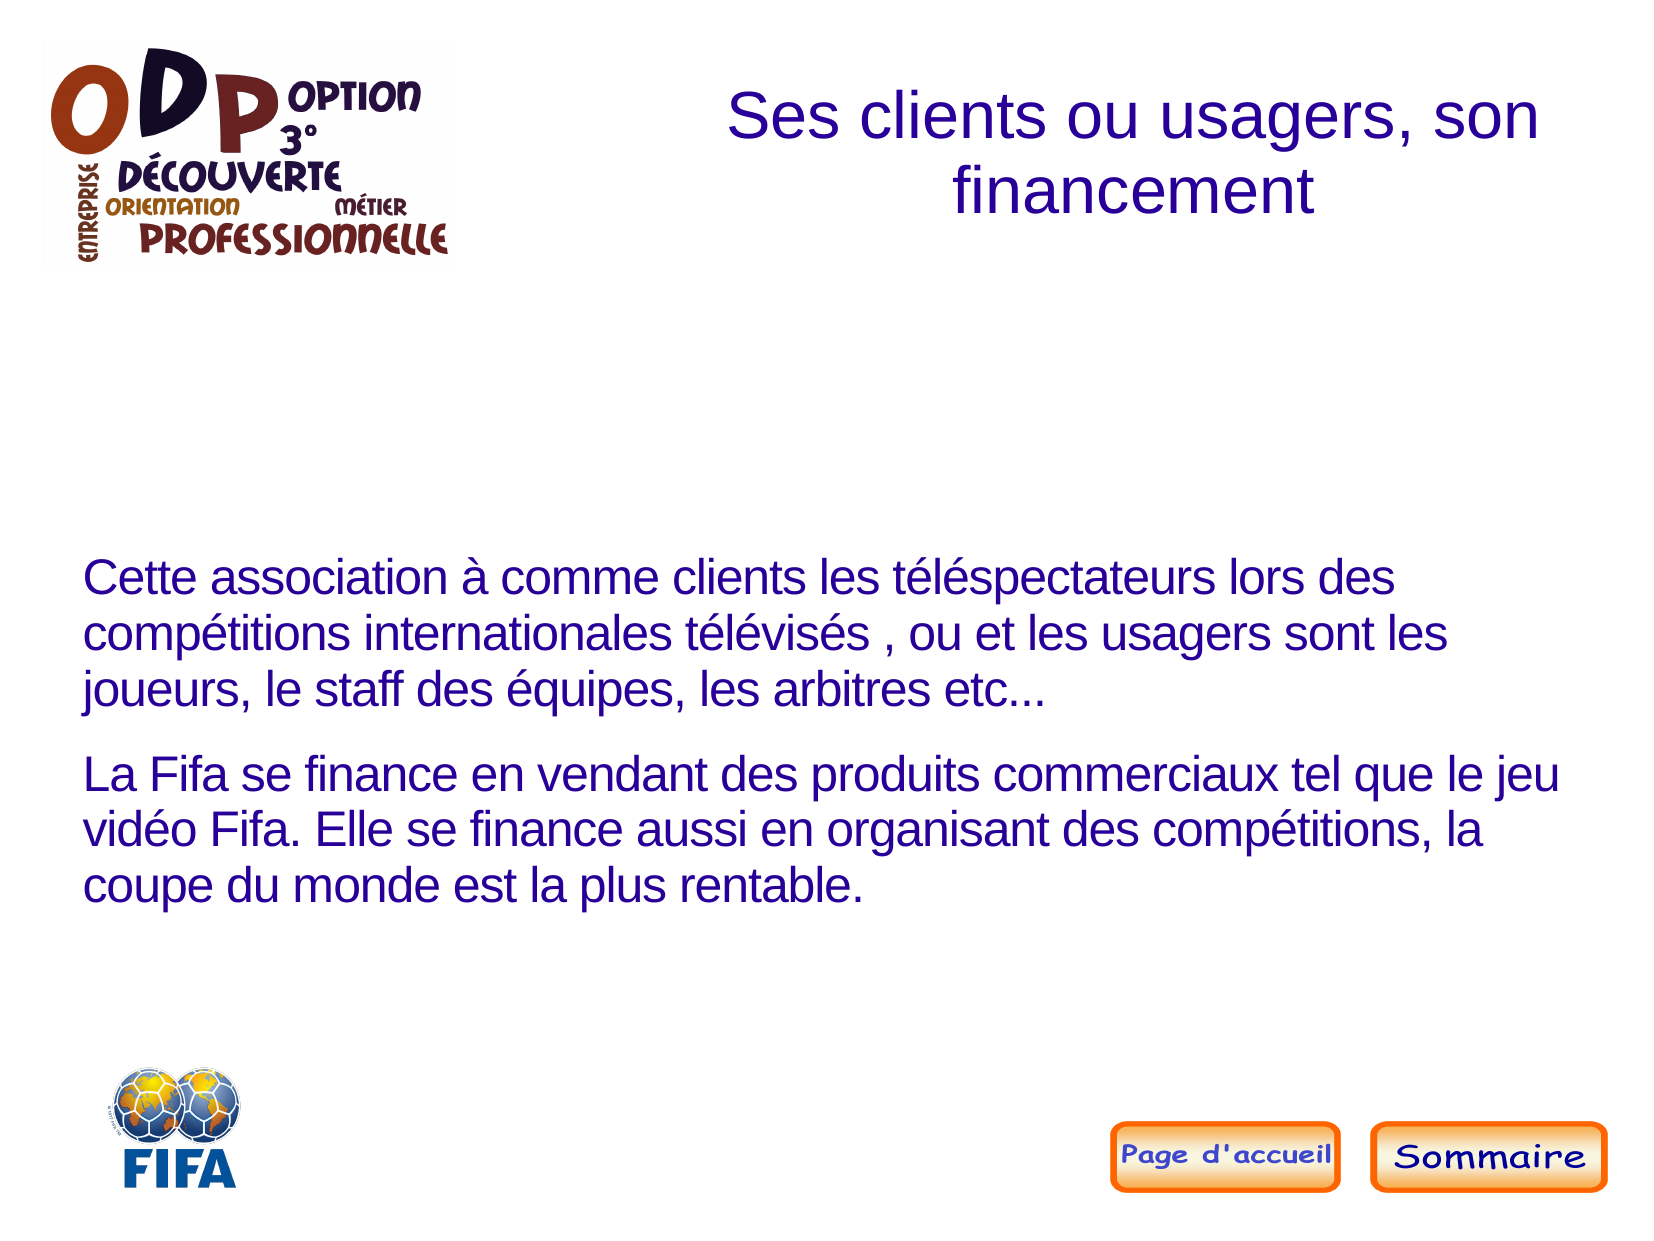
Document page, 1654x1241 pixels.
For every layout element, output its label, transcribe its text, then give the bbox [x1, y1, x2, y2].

title Ses clients ou usagers, son financement [637, 49, 1630, 257]
list Cette association à comme clients les téléspectateurs lors des compétitions internationales télévisés , ou et les usagers sont les joueurs, le staff des équipes, les arbitres etc... La Fifa se finance en vendant des produits commerciaux tel que le jeu vidéo Fifa. Elle se finance aussi en organisant des compétitions, la coupe du monde est la plus rentable. [82, 549, 1619, 914]
picture [1110, 1121, 1341, 1193]
picture [1370, 1121, 1608, 1193]
picture [106, 1062, 249, 1193]
picture [43, 41, 455, 266]
